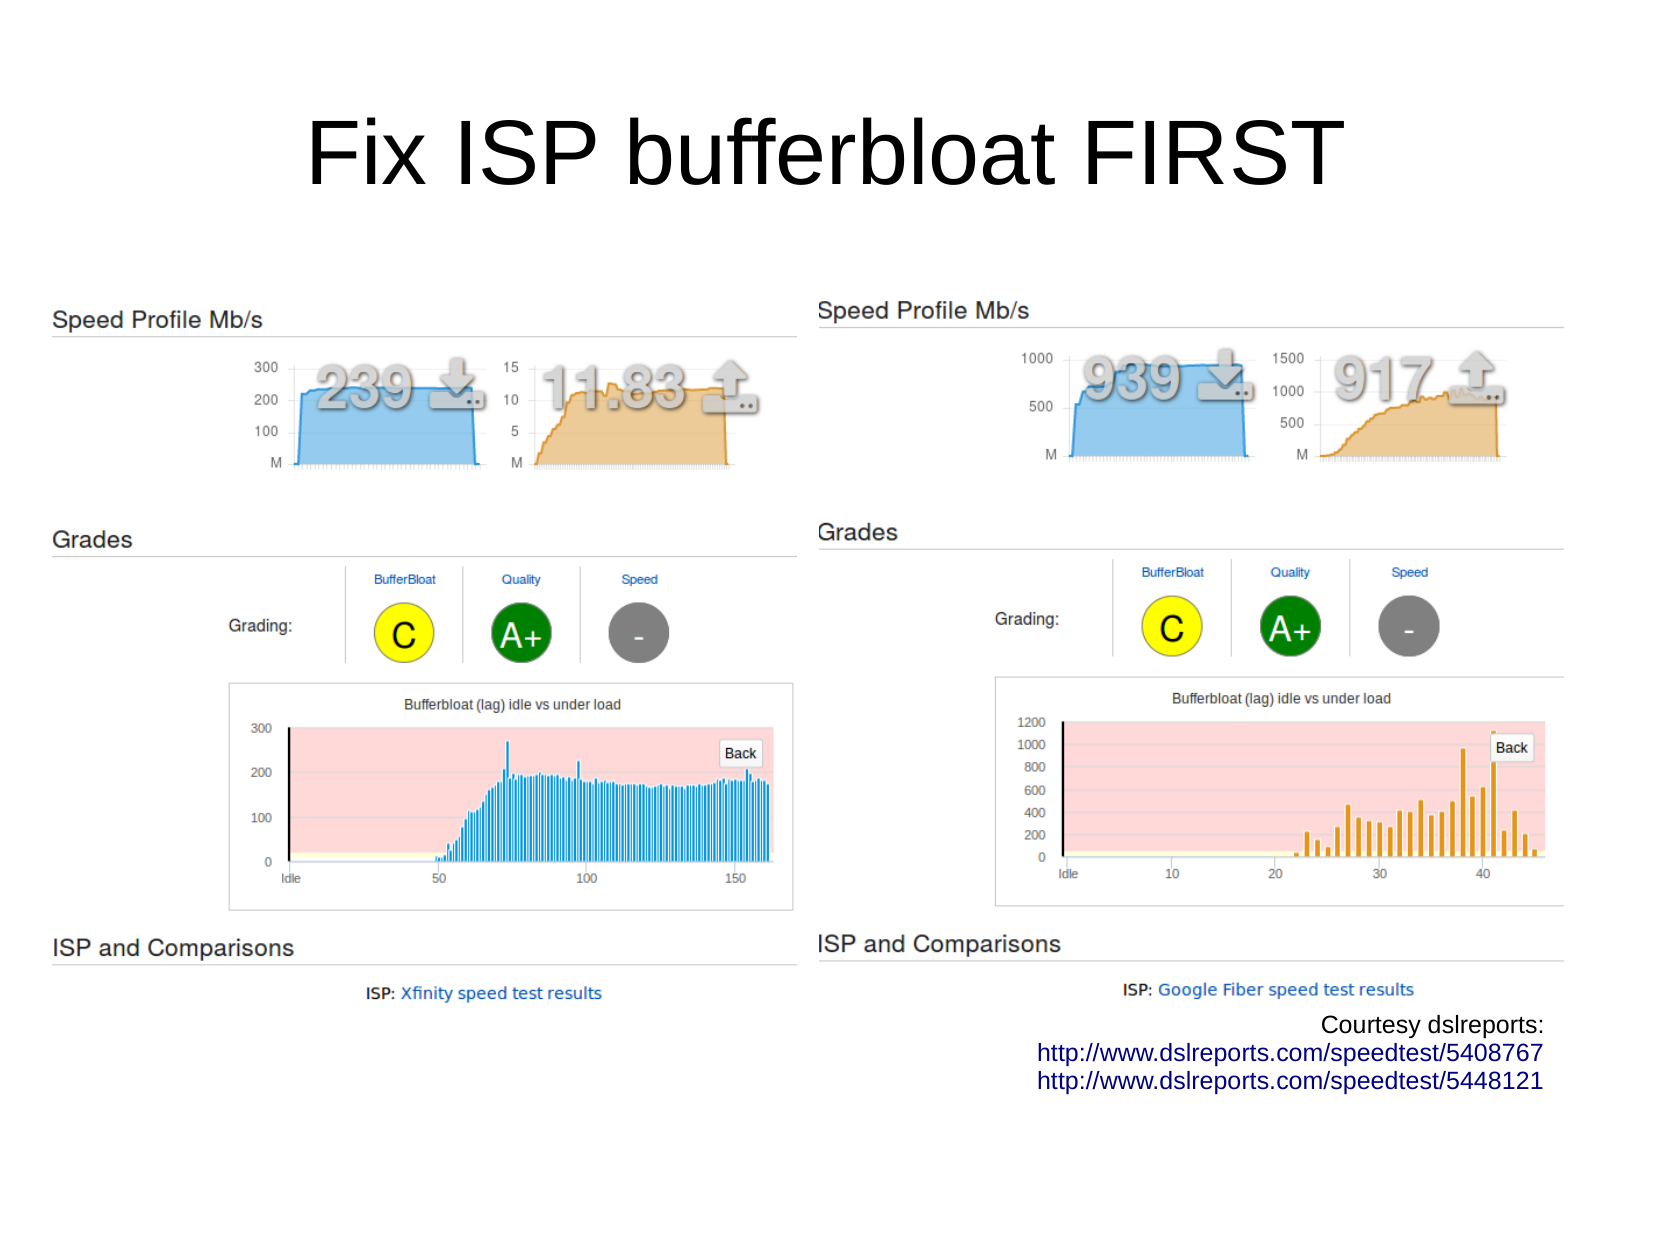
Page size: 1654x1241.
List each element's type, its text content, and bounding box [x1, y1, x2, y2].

picture [30, 285, 797, 1006]
title Courtesy dslreports: http://www.dslreports.com/speedtest/5408767 http://www.dslreports.com/speedtest/5448121 [56, 962, 1546, 1171]
picture [819, 293, 1564, 1006]
title Fix ISP bufferbloat FIRST [82, 49, 1571, 257]
